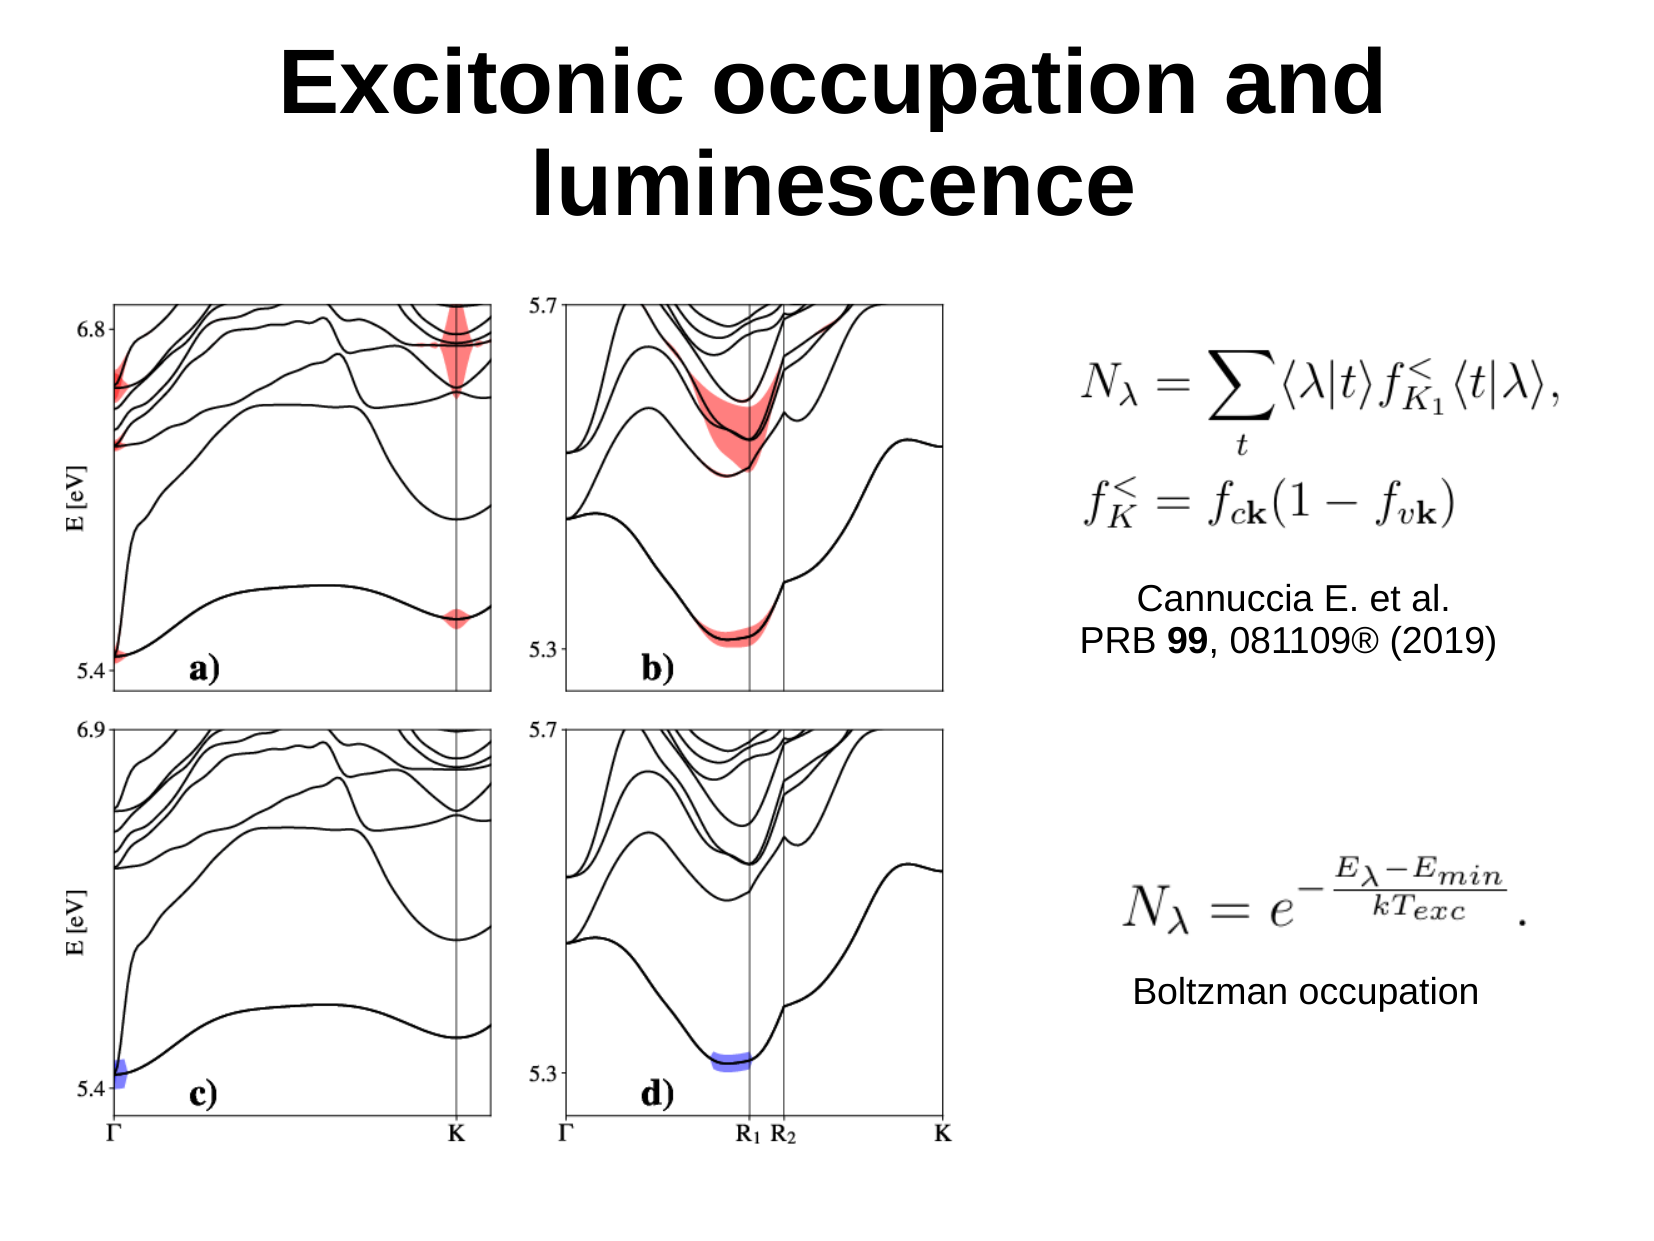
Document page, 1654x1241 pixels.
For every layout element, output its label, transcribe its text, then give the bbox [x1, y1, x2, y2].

picture [1065, 839, 1548, 964]
picture [60, 269, 961, 1171]
text_box Cannuccia E. et al. PRB 99, 081109® (2019) [1042, 570, 1546, 711]
text_box Boltzman occupation [1117, 963, 1531, 1021]
title Excitonic occupation and luminescence [90, 30, 1579, 236]
picture [990, 314, 1576, 560]
